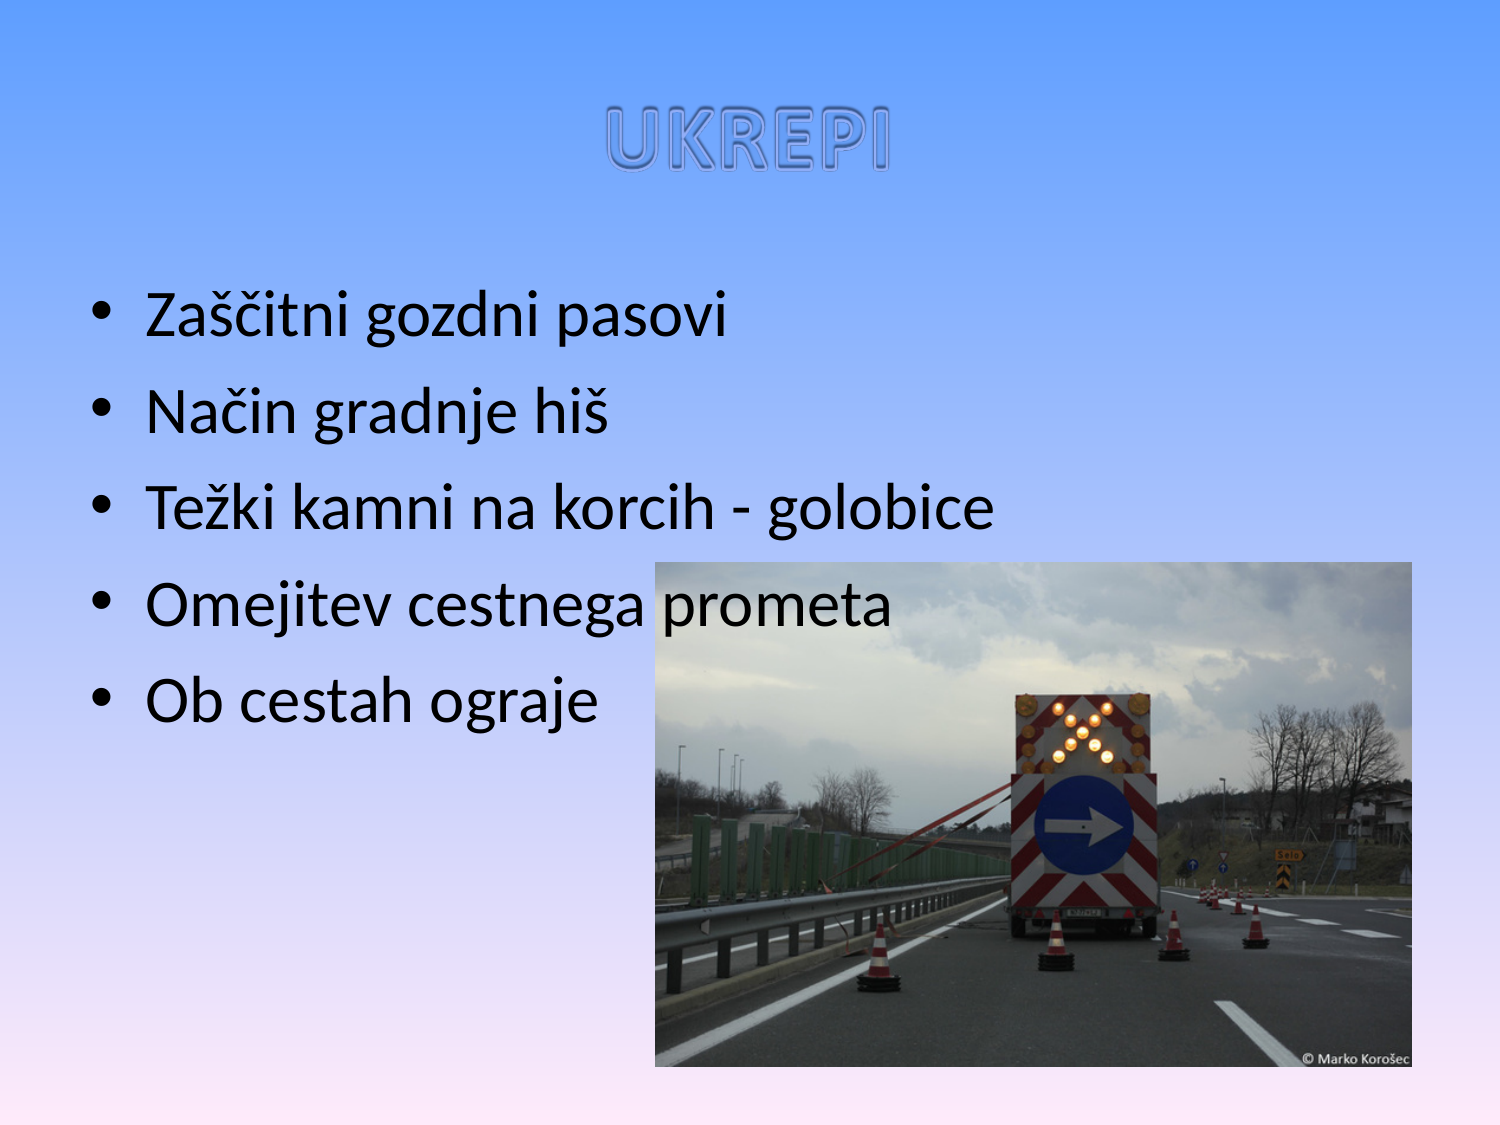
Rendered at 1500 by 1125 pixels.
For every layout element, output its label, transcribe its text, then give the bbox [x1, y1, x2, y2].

text_box Zaščitni gozdni pasovi Način gradnje hiš Težki kamni na korcih - golobice Omejitev cestnega prometa Ob cestah ograje [74, 262, 1425, 1005]
picture [655, 1005, 1412, 1067]
picture [73, 43, 1426, 234]
